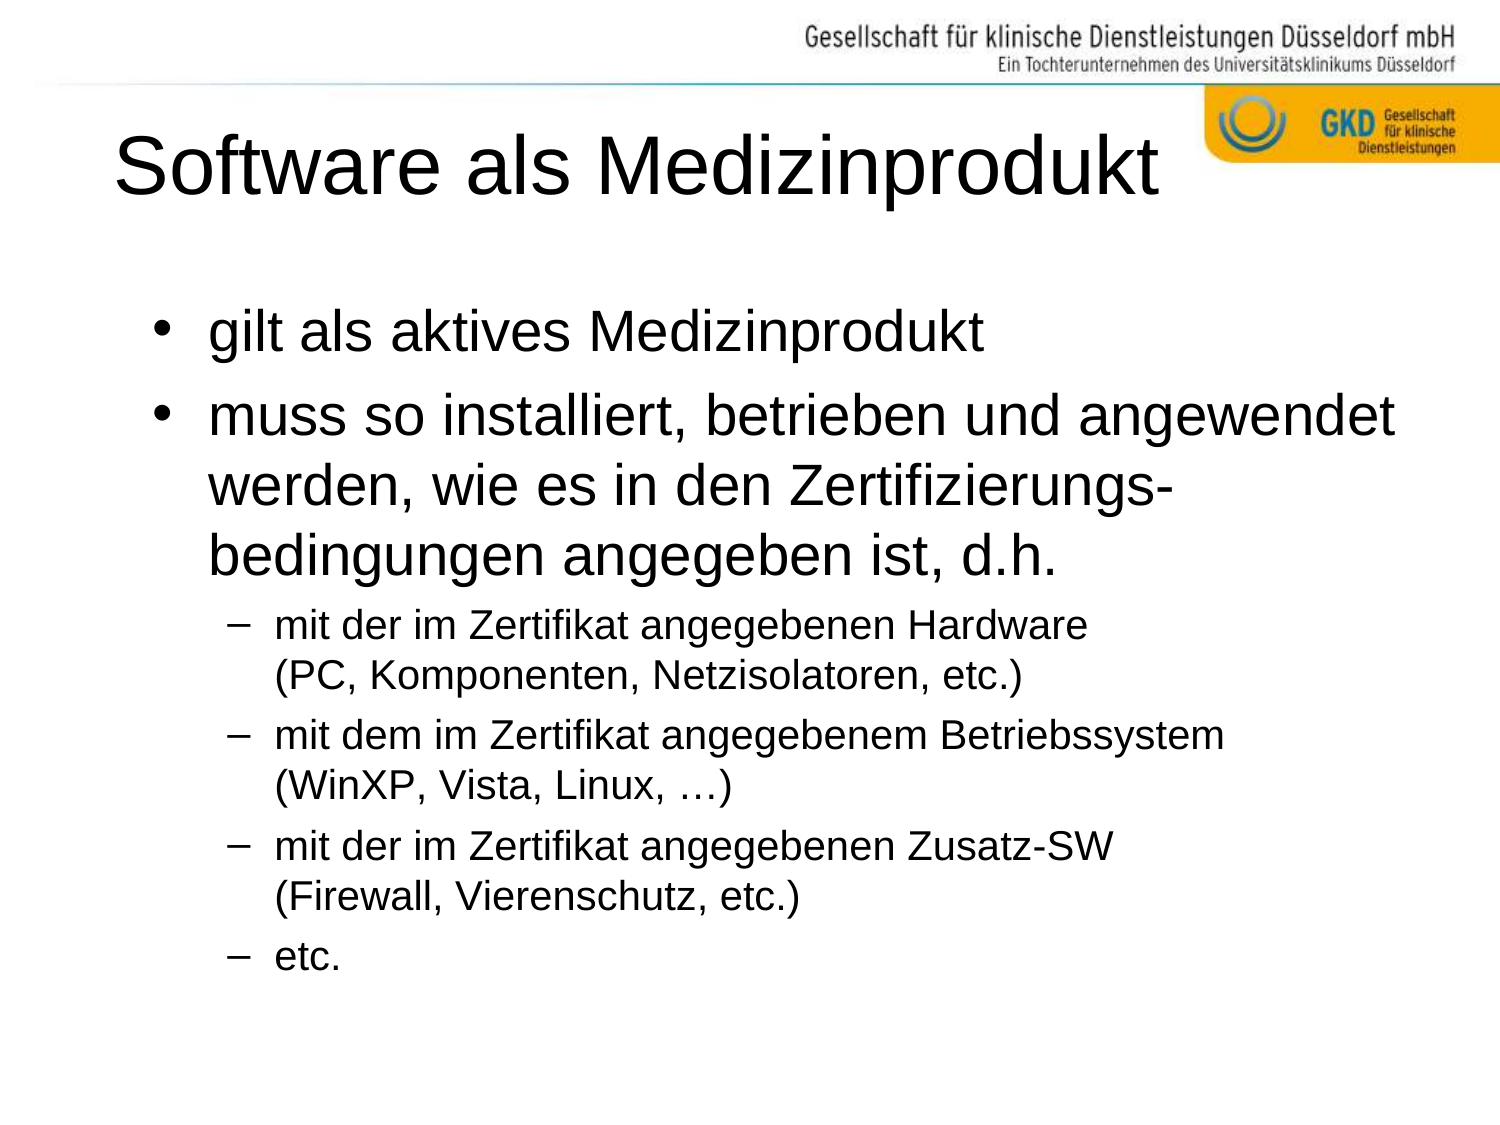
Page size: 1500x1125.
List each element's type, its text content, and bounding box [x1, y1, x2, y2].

title Software als Medizinprodukt [75, 90, 1199, 233]
list gilt als aktives Medizinprodukt muss so installiert, betrieben und angewendet werden, wie es in den Zertifizierungs-bedingungen angegeben ist, d.h. mit der im Zertifikat angegebenen Hardware (PC, Komponenten, Netzisolatoren, etc.) mit dem im Zertifikat angegebenem Betriebssystem (WinXP, Vista, Linux, …) mit der im Zertifikat angegebenen Zusatz-SW (Firewall, Vierenschutz, etc.) etc. [137, 285, 1471, 1059]
picture [0, 7, 1500, 253]
